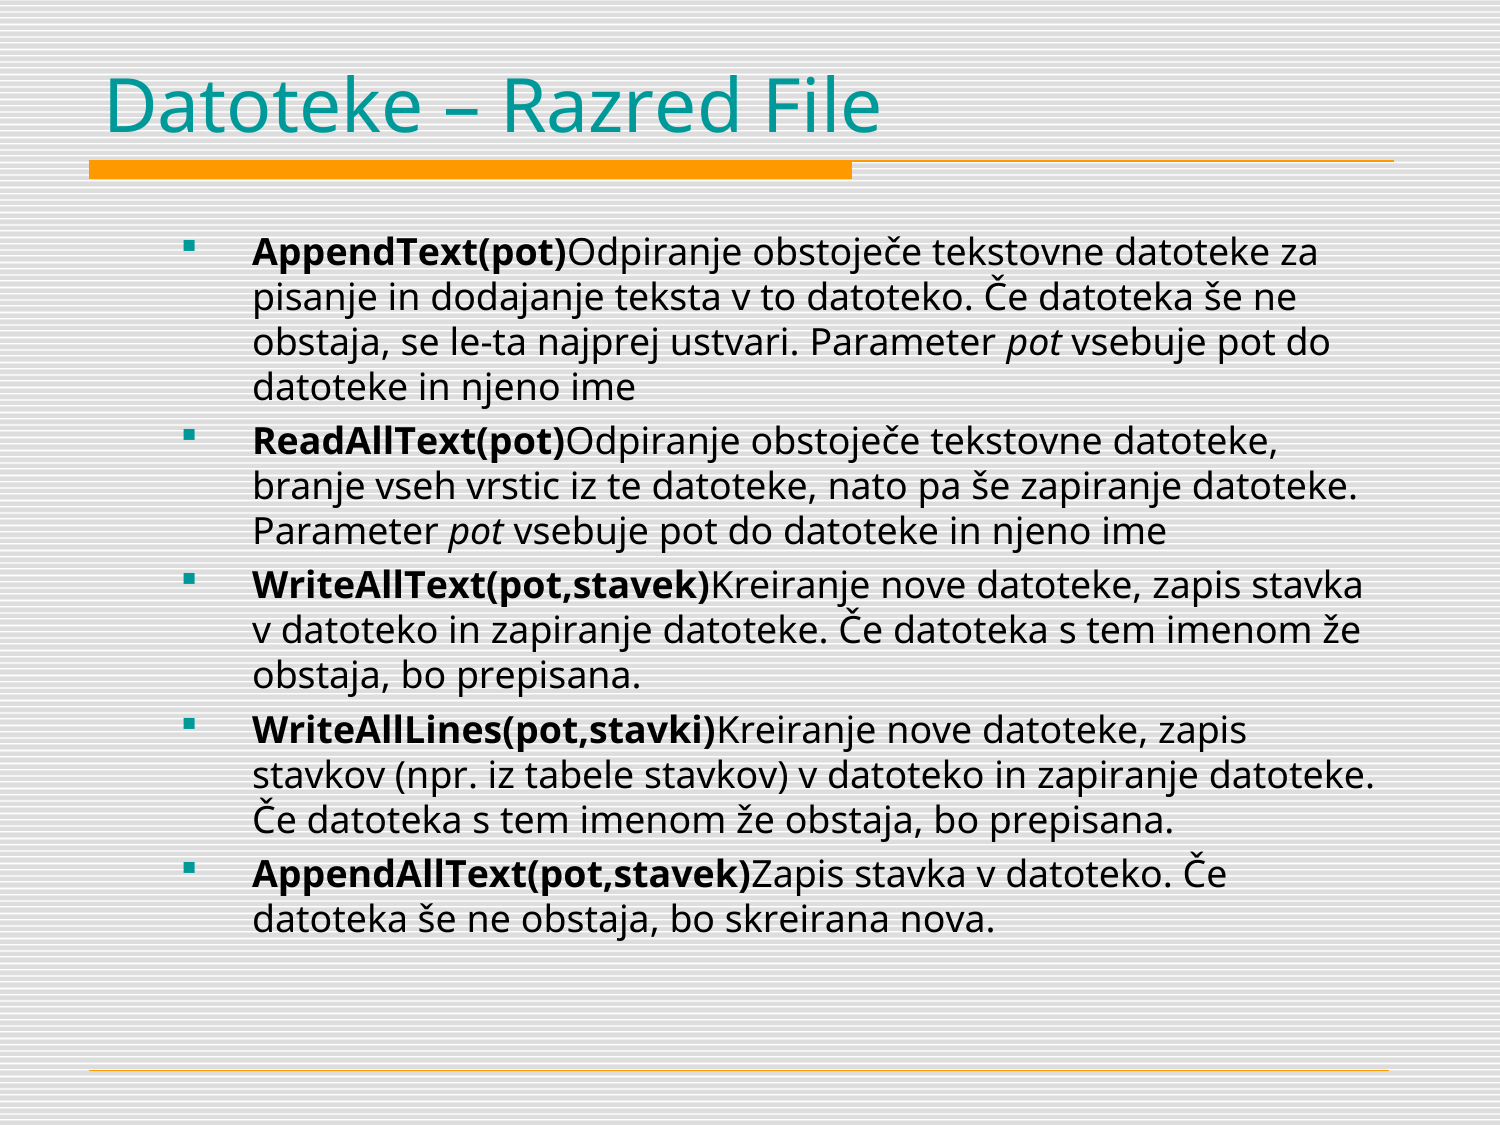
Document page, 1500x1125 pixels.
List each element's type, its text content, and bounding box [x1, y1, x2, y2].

picture [0, 0, 1500, 1125]
title Datoteke – Razred File [88, 42, 1401, 155]
list AppendText(pot)Odpiranje obstoječe tekstovne datoteke za pisanje in dodajanje teksta v to datoteko. Če datoteka še ne obstaja, se le-ta najprej ustvari. Parameter pot vsebuje pot do datoteke in njeno ime ReadAllText(pot)Odpiranje obstoječe tekstovne datoteke, branje vseh vrstic iz te datoteke, nato pa še zapiranje datoteke. Parameter pot vsebuje pot do datoteke in njeno ime WriteAllText(pot,stavek)Kreiranje nove datoteke, zapis stavka v datoteko in zapiranje datoteke. Če datoteka s tem imenom že obstaja, bo prepisana. WriteAllLines(pot,stavki)Kreiranje nove datoteke, zapis stavkov (npr. iz tabele stavkov) v datoteko in zapiranje datoteke. Če datoteka s tem imenom že obstaja, bo prepisana. AppendAllText(pot,stavek)Zapis stavka v datoteko. Če datoteka še ne obstaja, bo skreirana nova. [88, 220, 1401, 1059]
